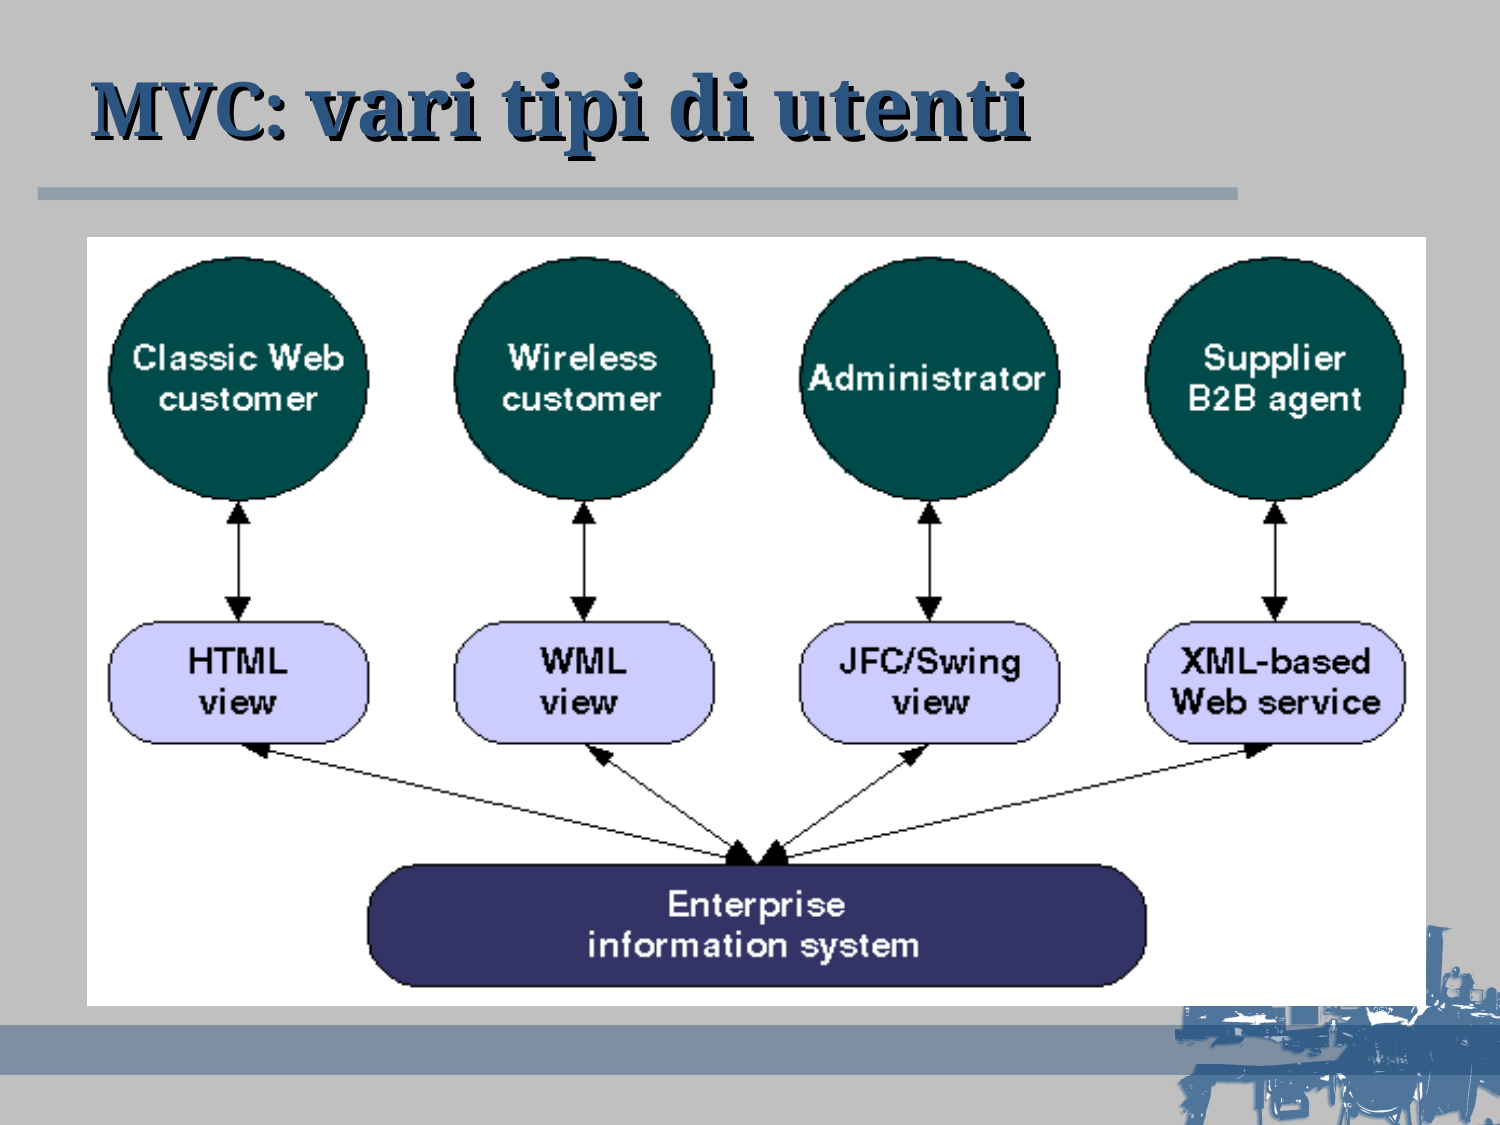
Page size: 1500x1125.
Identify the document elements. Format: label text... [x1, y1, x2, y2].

title MVC: vari tipi di utenti [75, 35, 1426, 174]
picture [87, 237, 1426, 1006]
